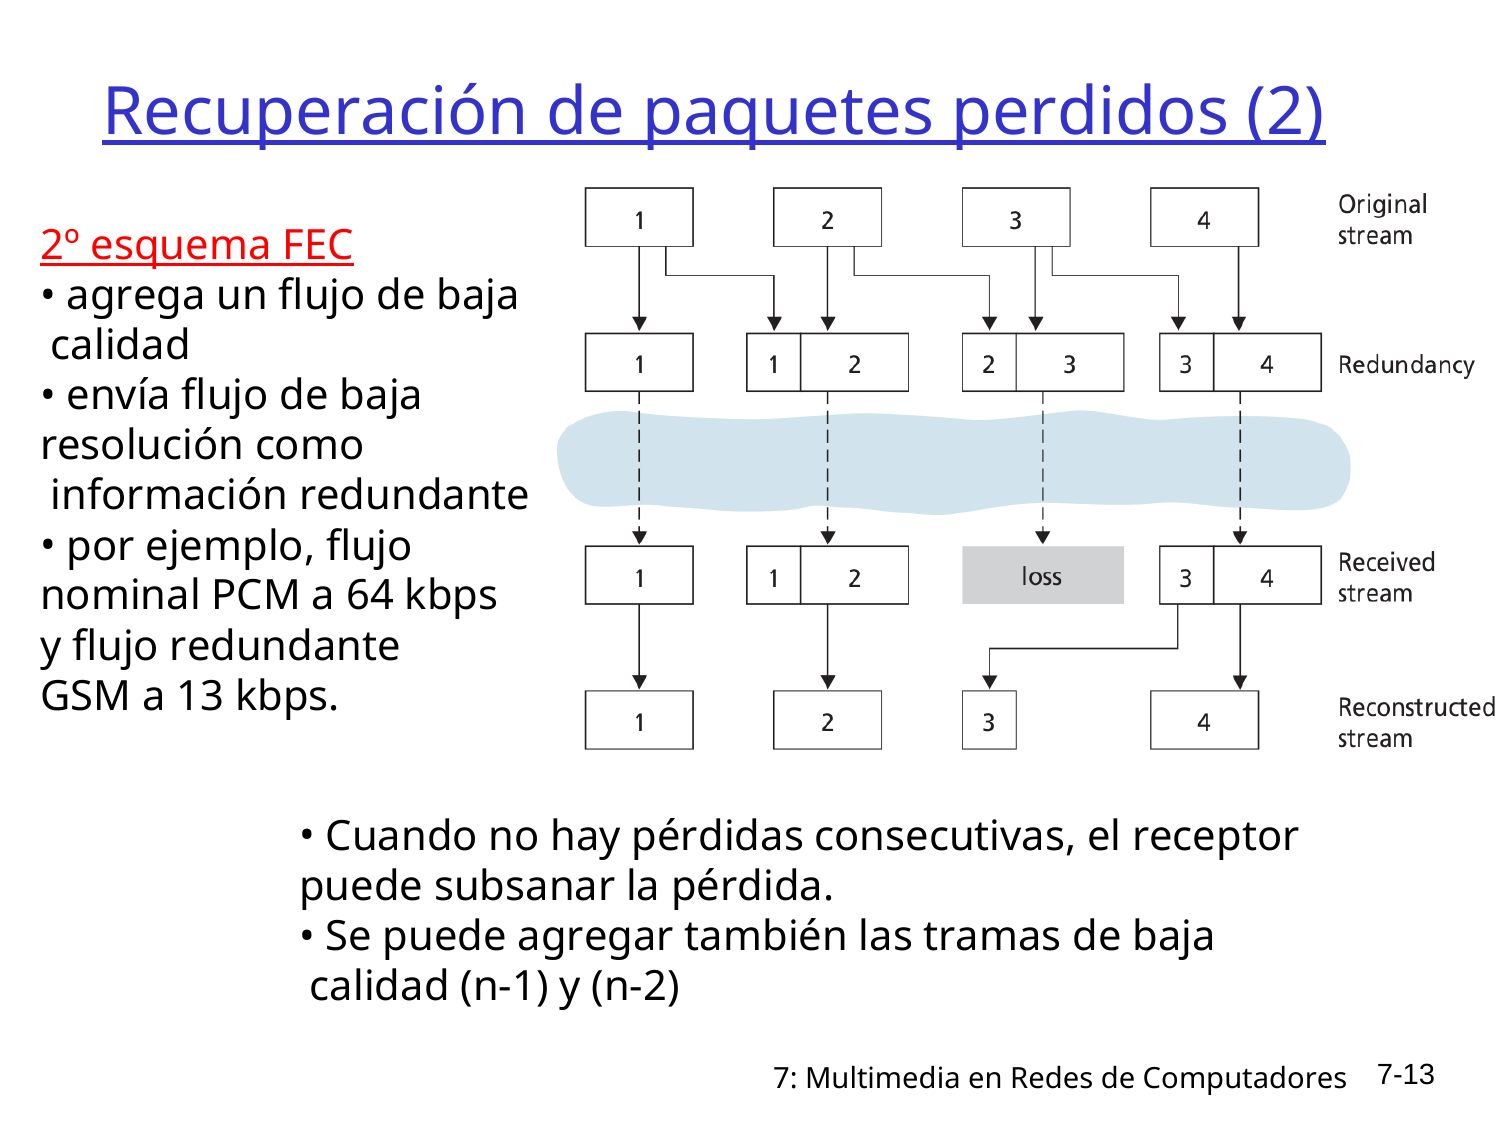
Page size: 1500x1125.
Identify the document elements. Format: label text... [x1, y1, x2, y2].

text_box Cuando no hay pérdidas consecutivas, el receptor puede subsanar la pérdida. Se puede agregar también las tramas de baja calidad (n-1) y (n-2) [284, 800, 1316, 1017]
title Recuperación de paquetes perdidos (2) [87, 23, 1363, 195]
text_box 2º esquema FEC agrega un flujo de baja calidad envía flujo de baja resolución como información redundante por ejemplo, flujo nominal PCM a 64 kbps y flujo redundante GSM a 13 kbps. [25, 210, 546, 777]
picture [556, 187, 1495, 751]
